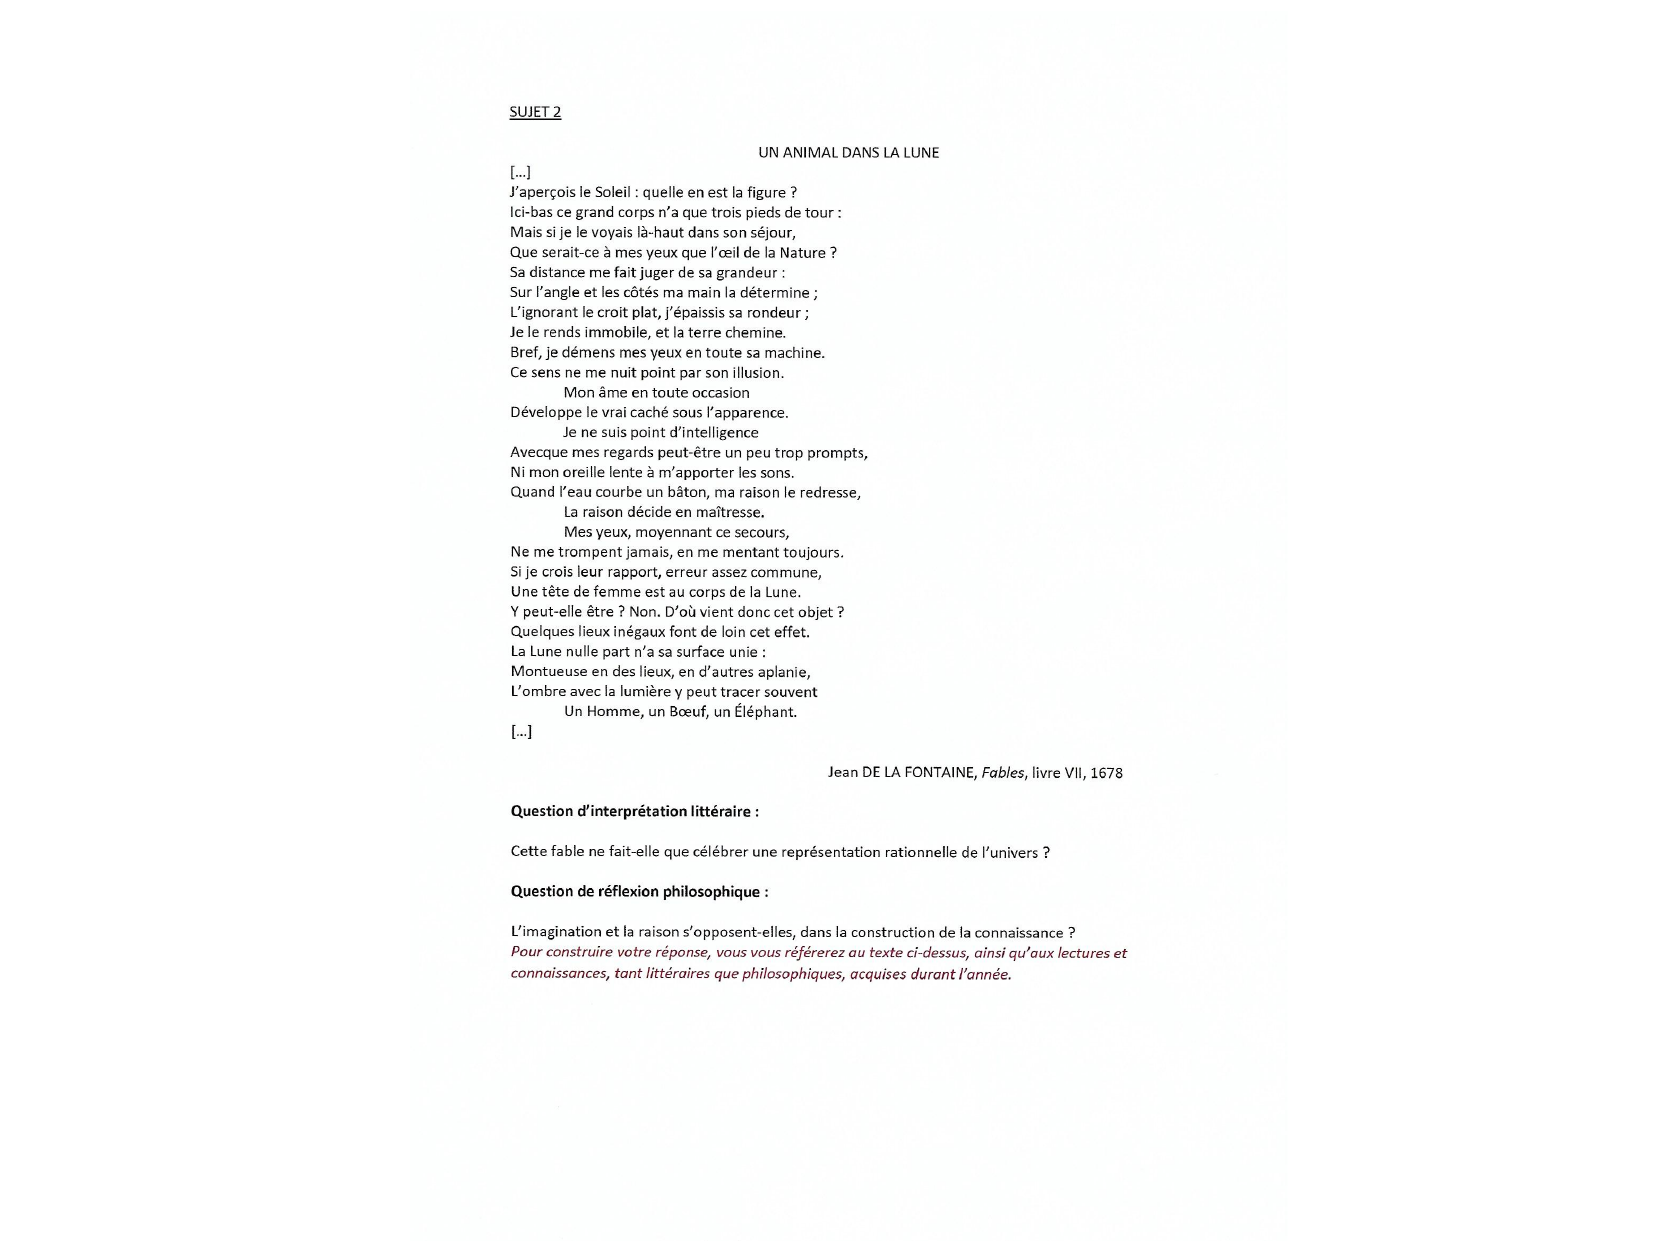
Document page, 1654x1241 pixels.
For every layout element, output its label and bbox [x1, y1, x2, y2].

picture [410, 11, 1288, 1241]
